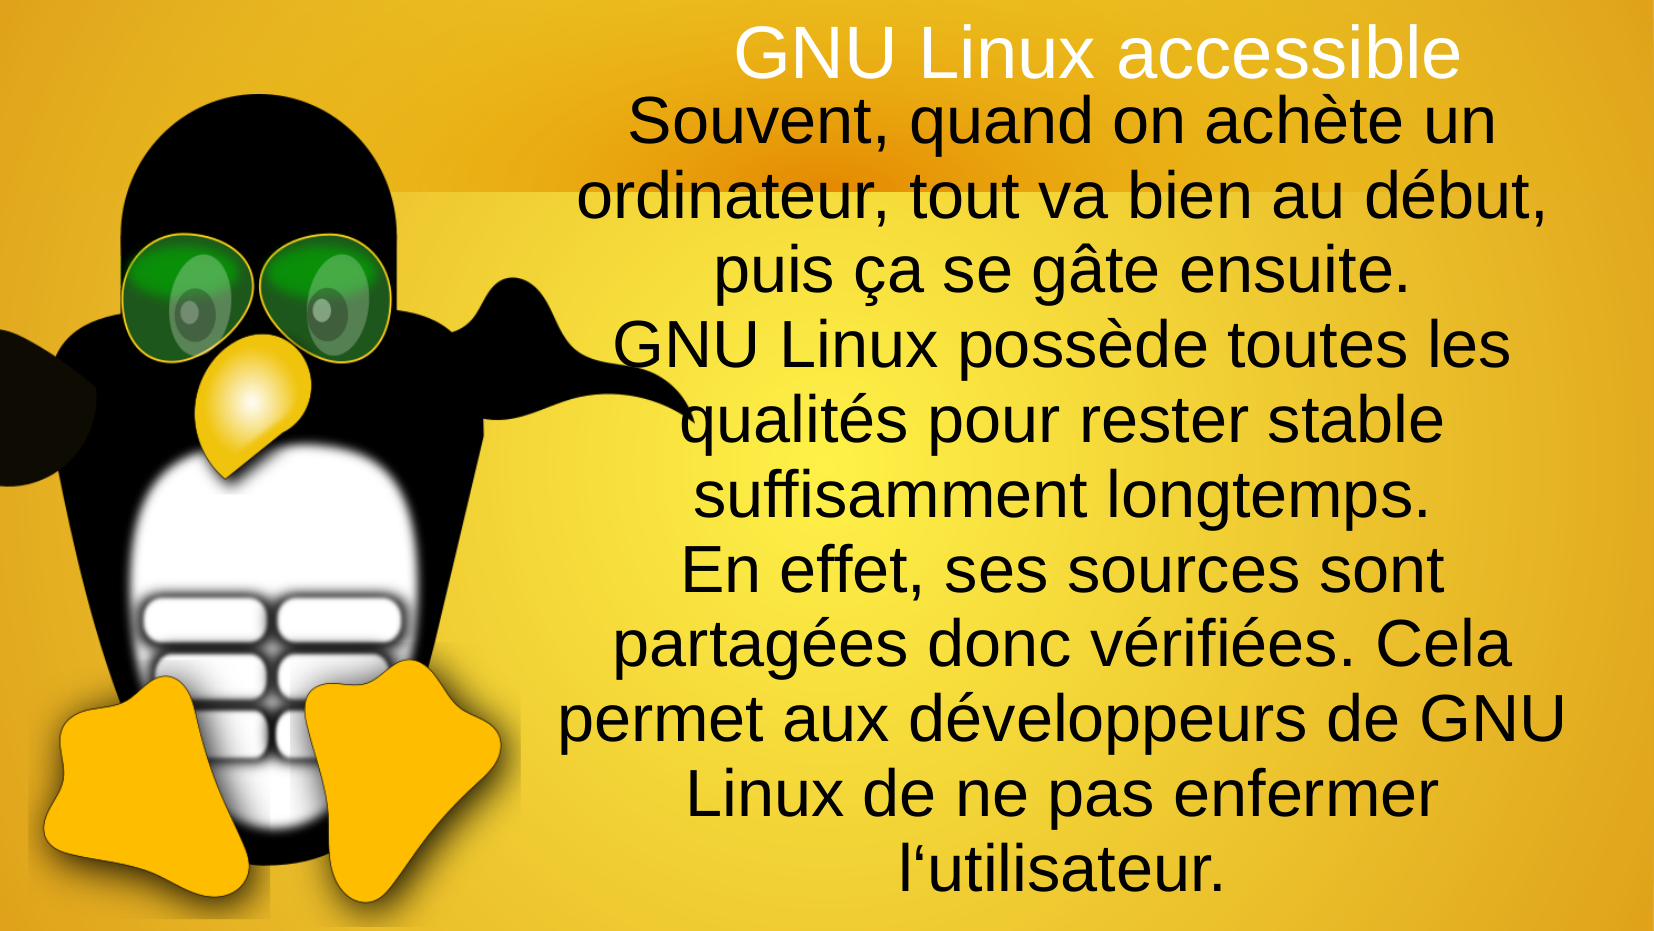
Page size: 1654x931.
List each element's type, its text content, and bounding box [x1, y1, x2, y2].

subtitle Souvent, quand on achète un ordinateur, tout va bien au début, puis ça se gâte ensuite. GNU Linux possède toutes les qualités pour rester stable suffisamment longtemps. En effet, ses sources sont partagées donc vérifiées. Cela permet aux développeurs de GNU Linux de ne pas enfermer l‘utilisateur. [555, 82, 1571, 906]
picture [0, 94, 695, 928]
title GNU Linux accessible [354, 0, 1654, 130]
